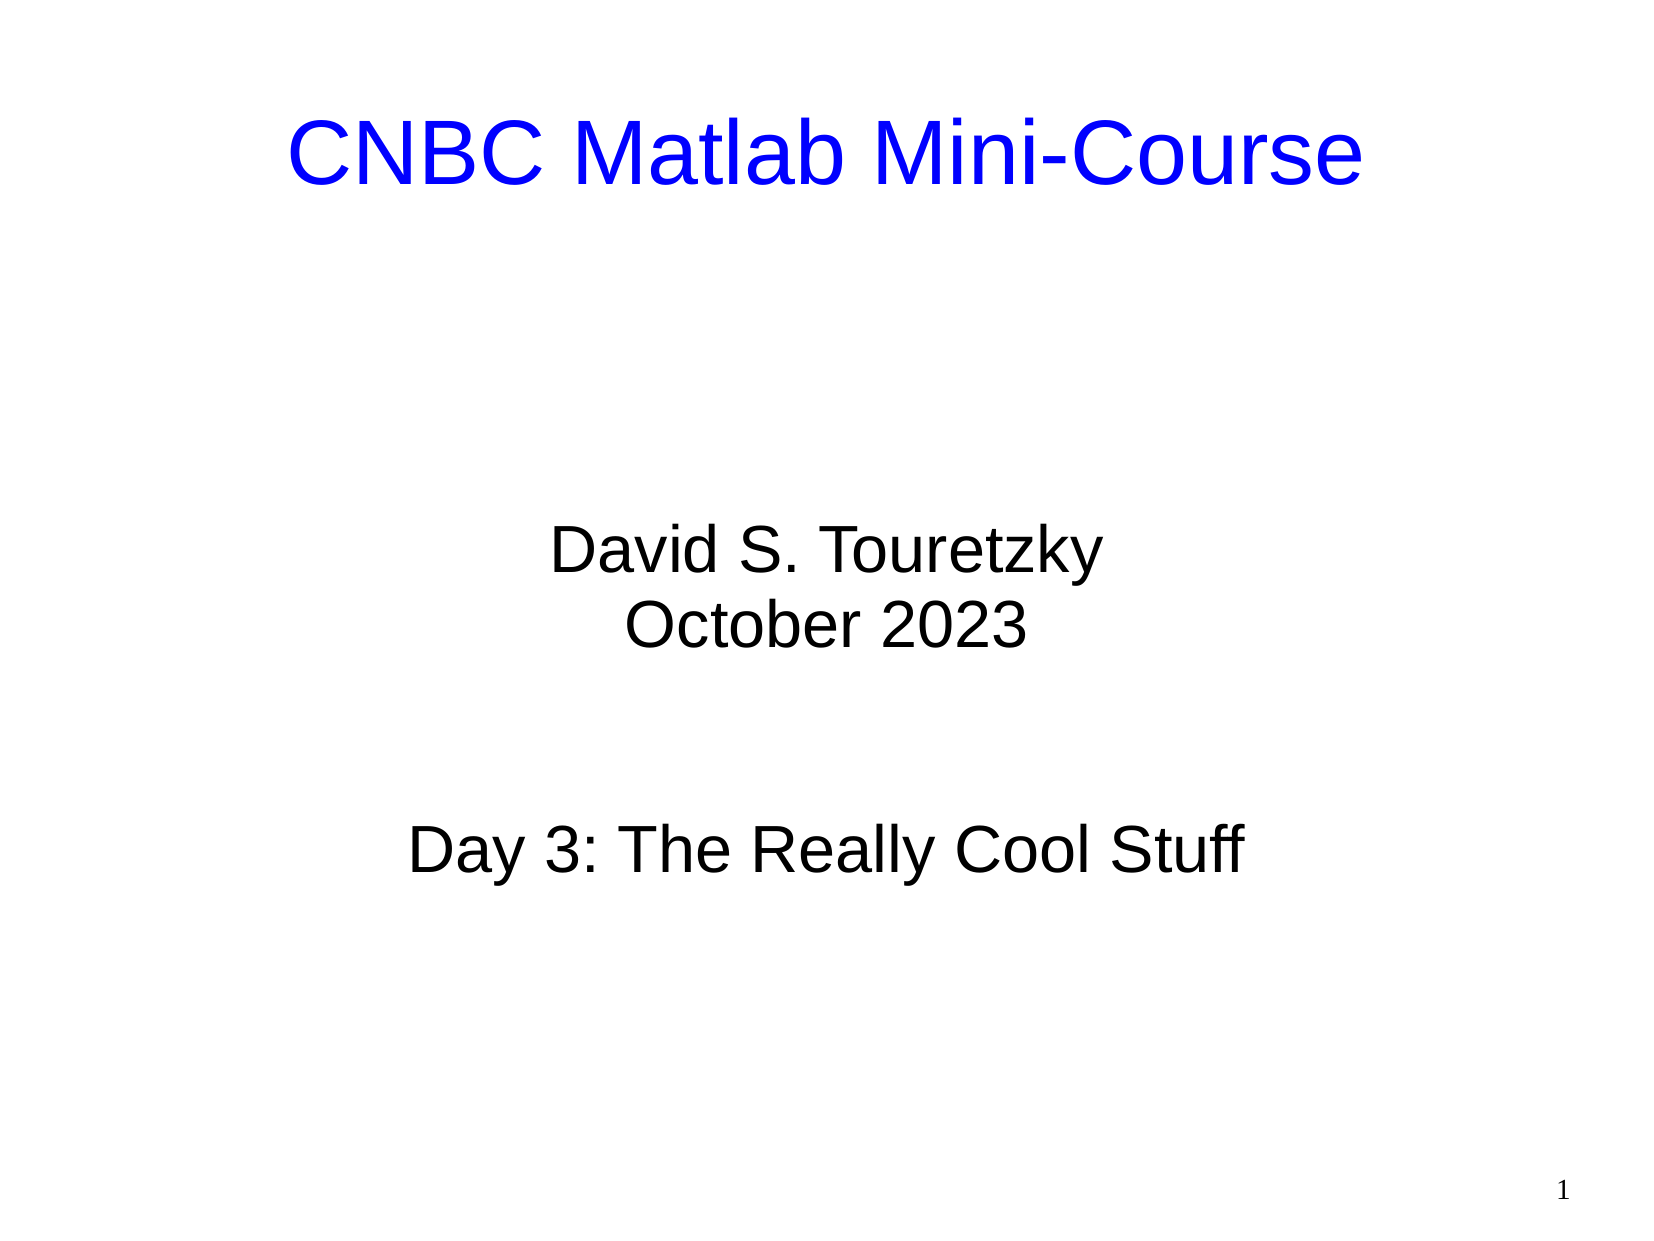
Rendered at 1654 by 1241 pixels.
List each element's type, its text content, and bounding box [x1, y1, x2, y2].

subtitle David S. Touretzky October 2023 Day 3: The Really Cool Stuff [82, 290, 1571, 1109]
title CNBC Matlab Mini-Course [82, 49, 1571, 257]
